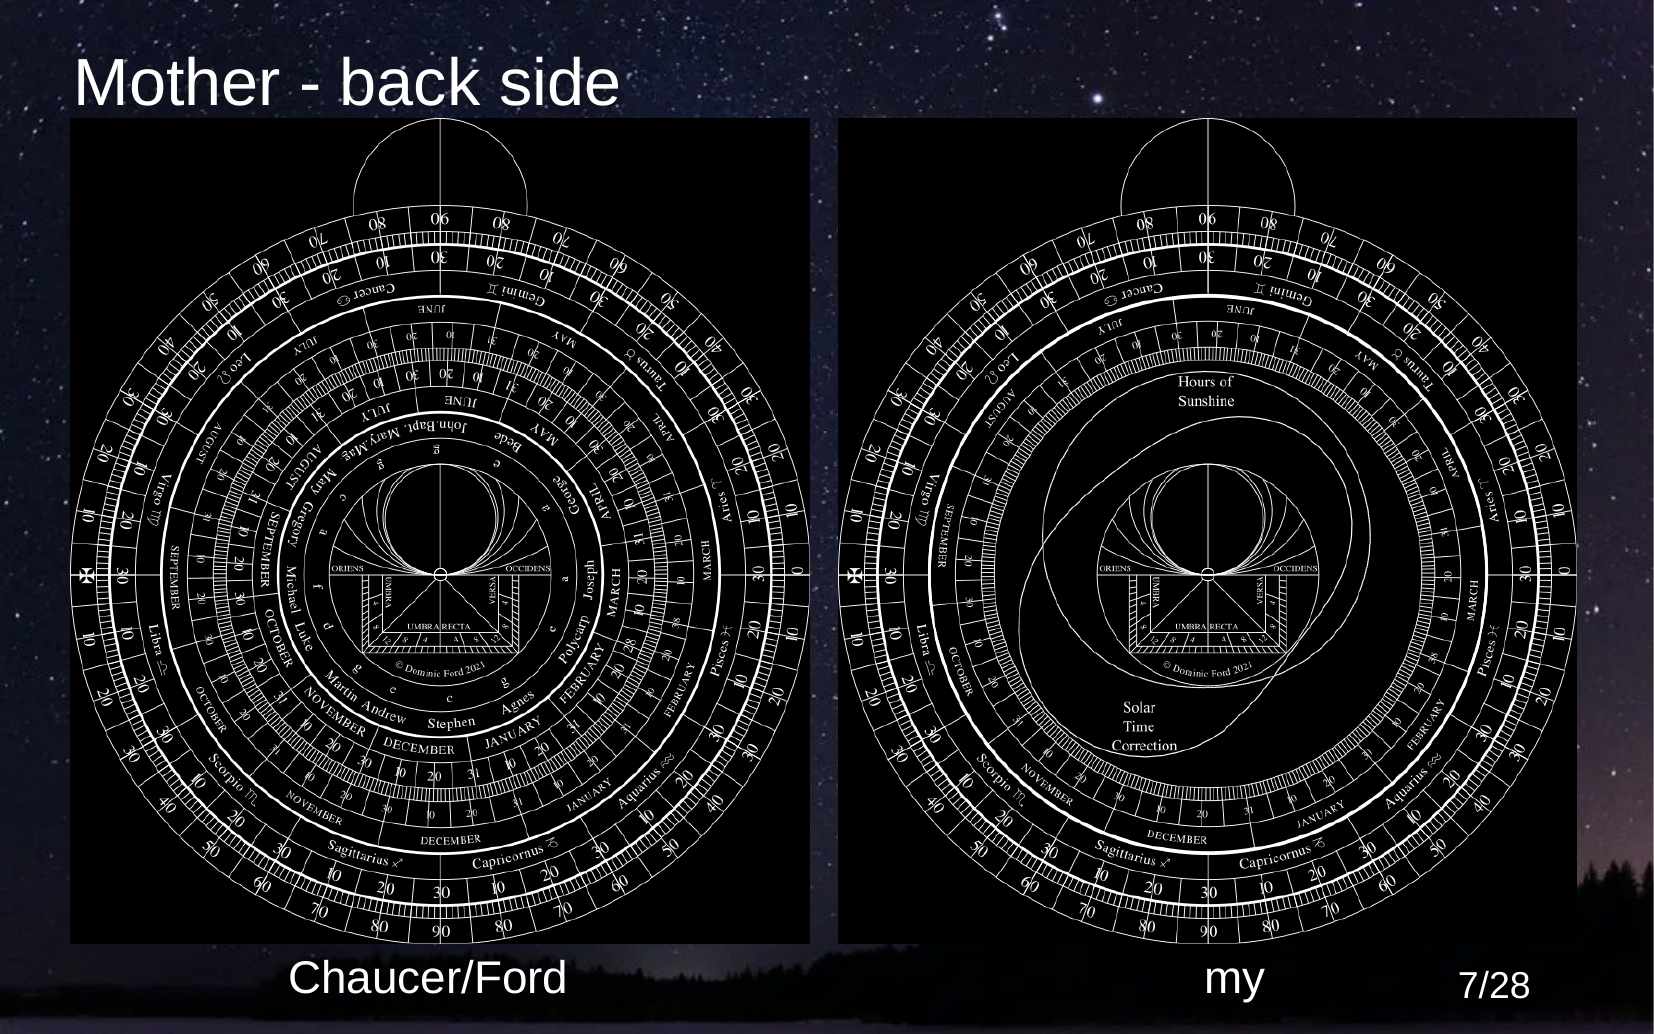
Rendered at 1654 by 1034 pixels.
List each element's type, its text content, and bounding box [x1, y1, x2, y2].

picture [0, 0, 1654, 1034]
text_box <číslo>/28 [1468, 957, 1654, 1028]
text_box Chaucer/Ford my [248, 944, 1359, 1011]
text_box Mother - back side [59, 37, 1123, 128]
